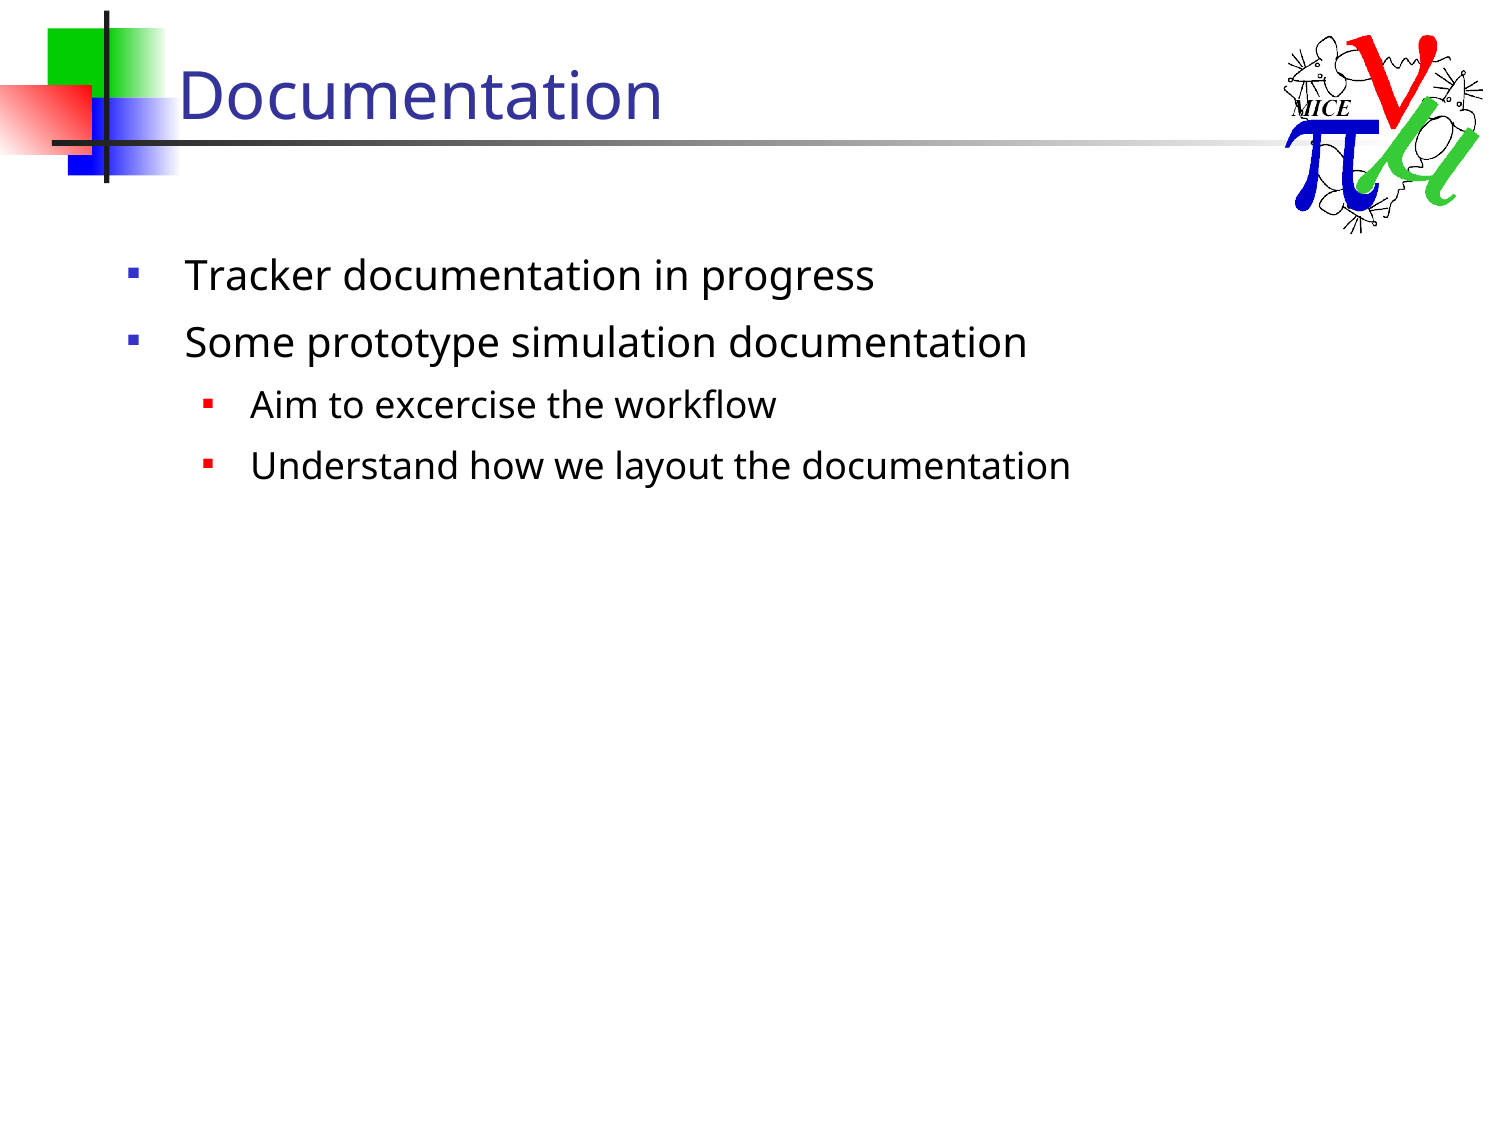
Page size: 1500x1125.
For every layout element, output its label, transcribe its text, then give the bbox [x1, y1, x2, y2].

title Documentation [162, 0, 1441, 188]
picture [1264, 5, 1500, 251]
list Tracker documentation in progress Some prototype simulation documentation Aim to excercise the workflow Understand how we layout the documentation [113, 237, 1312, 460]
